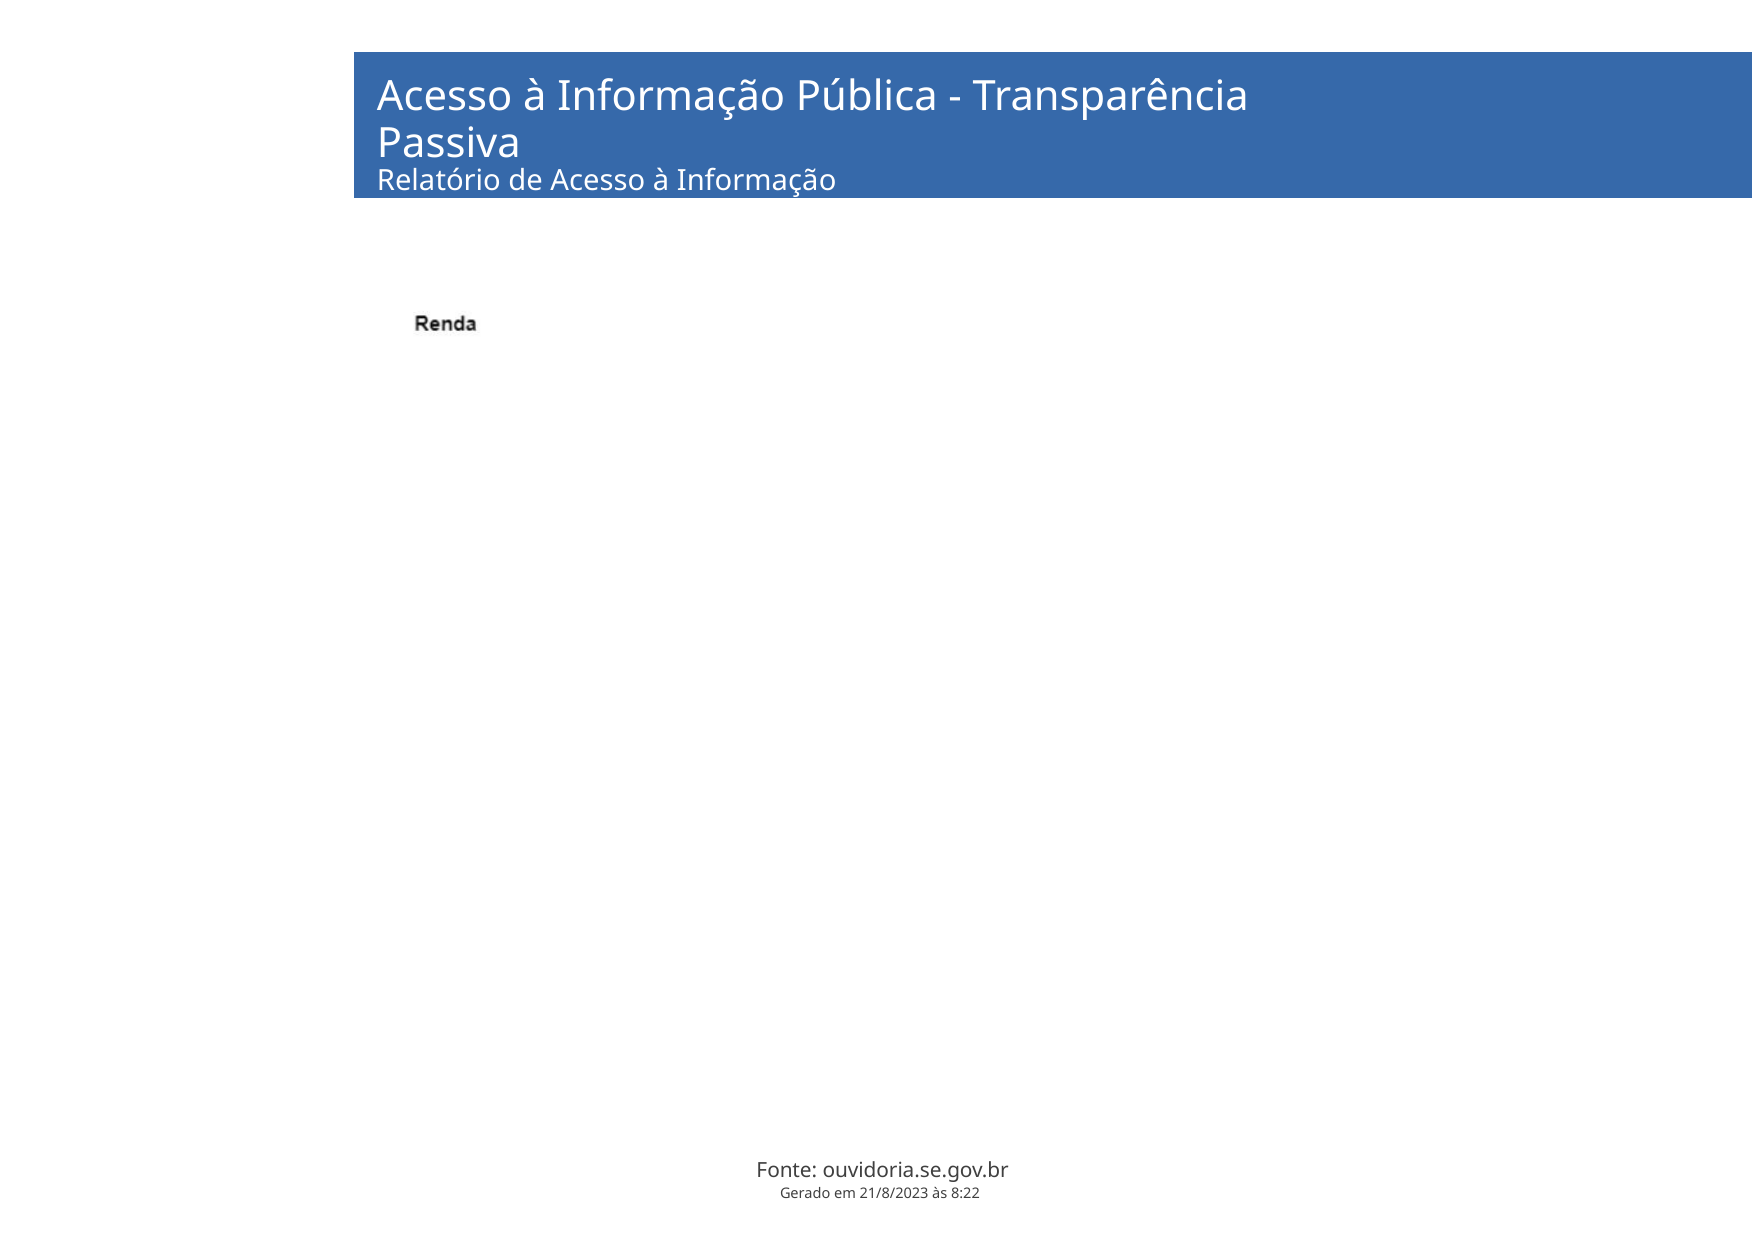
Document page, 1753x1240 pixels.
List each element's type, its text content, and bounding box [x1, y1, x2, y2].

text_box [155, 211, 1599, 1028]
text_box Gerado em 21/8/2023 às 8:22 [780, 1184, 999, 1202]
text_box Fonte: ouvidoria.se.gov.br [756, 1158, 1023, 1182]
text_box [354, 52, 1752, 198]
text_box Acesso à Informação Pública - Transparência Passiva Relatório de Acesso à Informação EMSETURJulho a Julho de 2023 [376, 72, 1403, 228]
